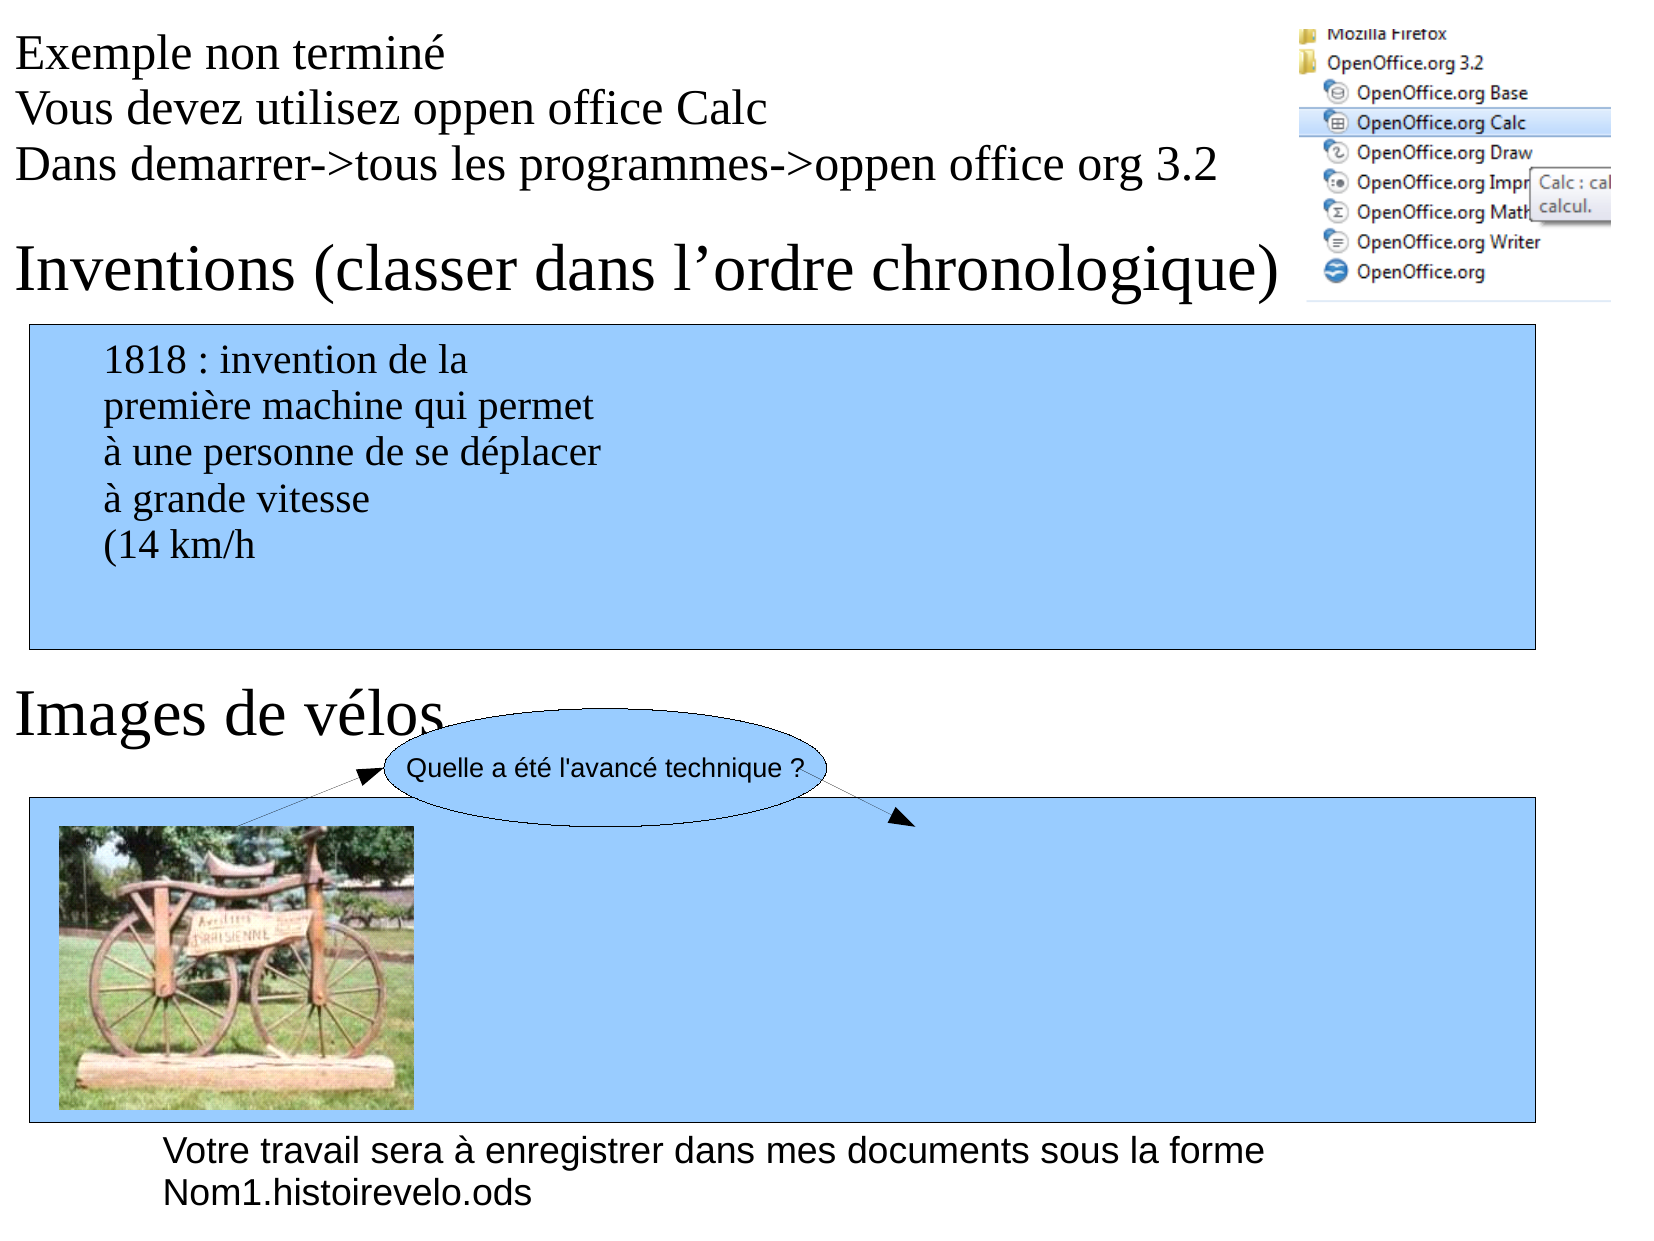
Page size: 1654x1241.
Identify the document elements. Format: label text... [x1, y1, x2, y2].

text_box Exemple non terminé Vous devez utilisez oppen office Calc Dans demarrer->tous les programmes->oppen office org 3.2 [0, 17, 1300, 202]
text_box Inventions (classer dans l’ordre chronologique) Images de vélos [0, 223, 1654, 1241]
picture [1299, 29, 1611, 310]
text_box [29, 797, 1536, 1123]
text_box Votre travail sera à enregistrer dans mes documents sous la forme Nom1.histoirevelo.ods [147, 1122, 1359, 1221]
text_box Quelle a été l'avancé technique ? [383, 708, 827, 827]
text_box 1818 : invention de la première machine qui permet à une personne de se déplacer à grande vitesse (14 km/h [88, 328, 621, 579]
text_box [29, 324, 1536, 650]
picture [59, 826, 414, 1110]
